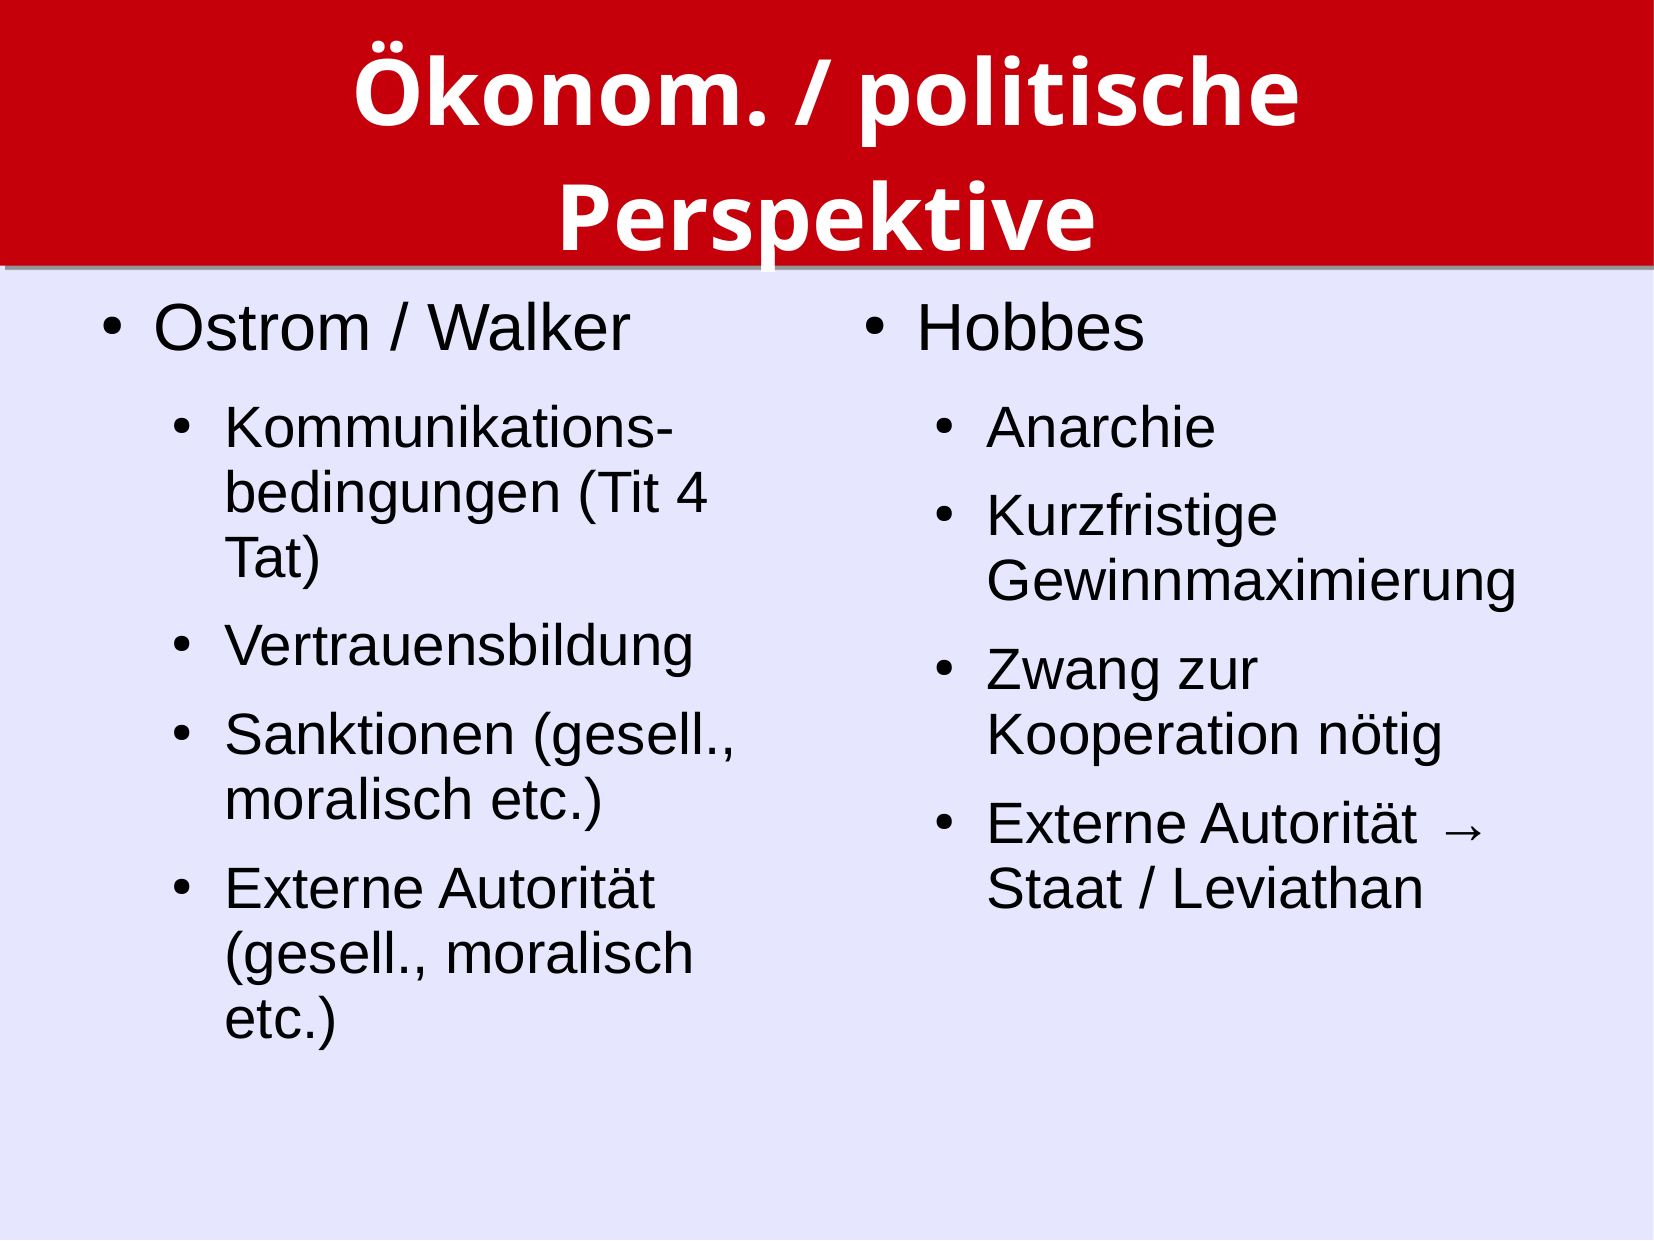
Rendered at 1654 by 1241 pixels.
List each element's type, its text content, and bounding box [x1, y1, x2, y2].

list Hobbes Anarchie Kurzfristige Gewinnmaximierung Zwang zur Kooperation nötig Externe Autorität → Staat / Leviathan [845, 290, 1572, 1109]
title Ökonom. / politische Perspektive [82, 56, 1571, 250]
list Ostrom / Walker Kommunikations-bedingungen (Tit 4 Tat) Vertrauensbildung Sanktionen (gesell., moralisch etc.) Externe Autorität (gesell., moralisch etc.) [82, 290, 809, 1109]
